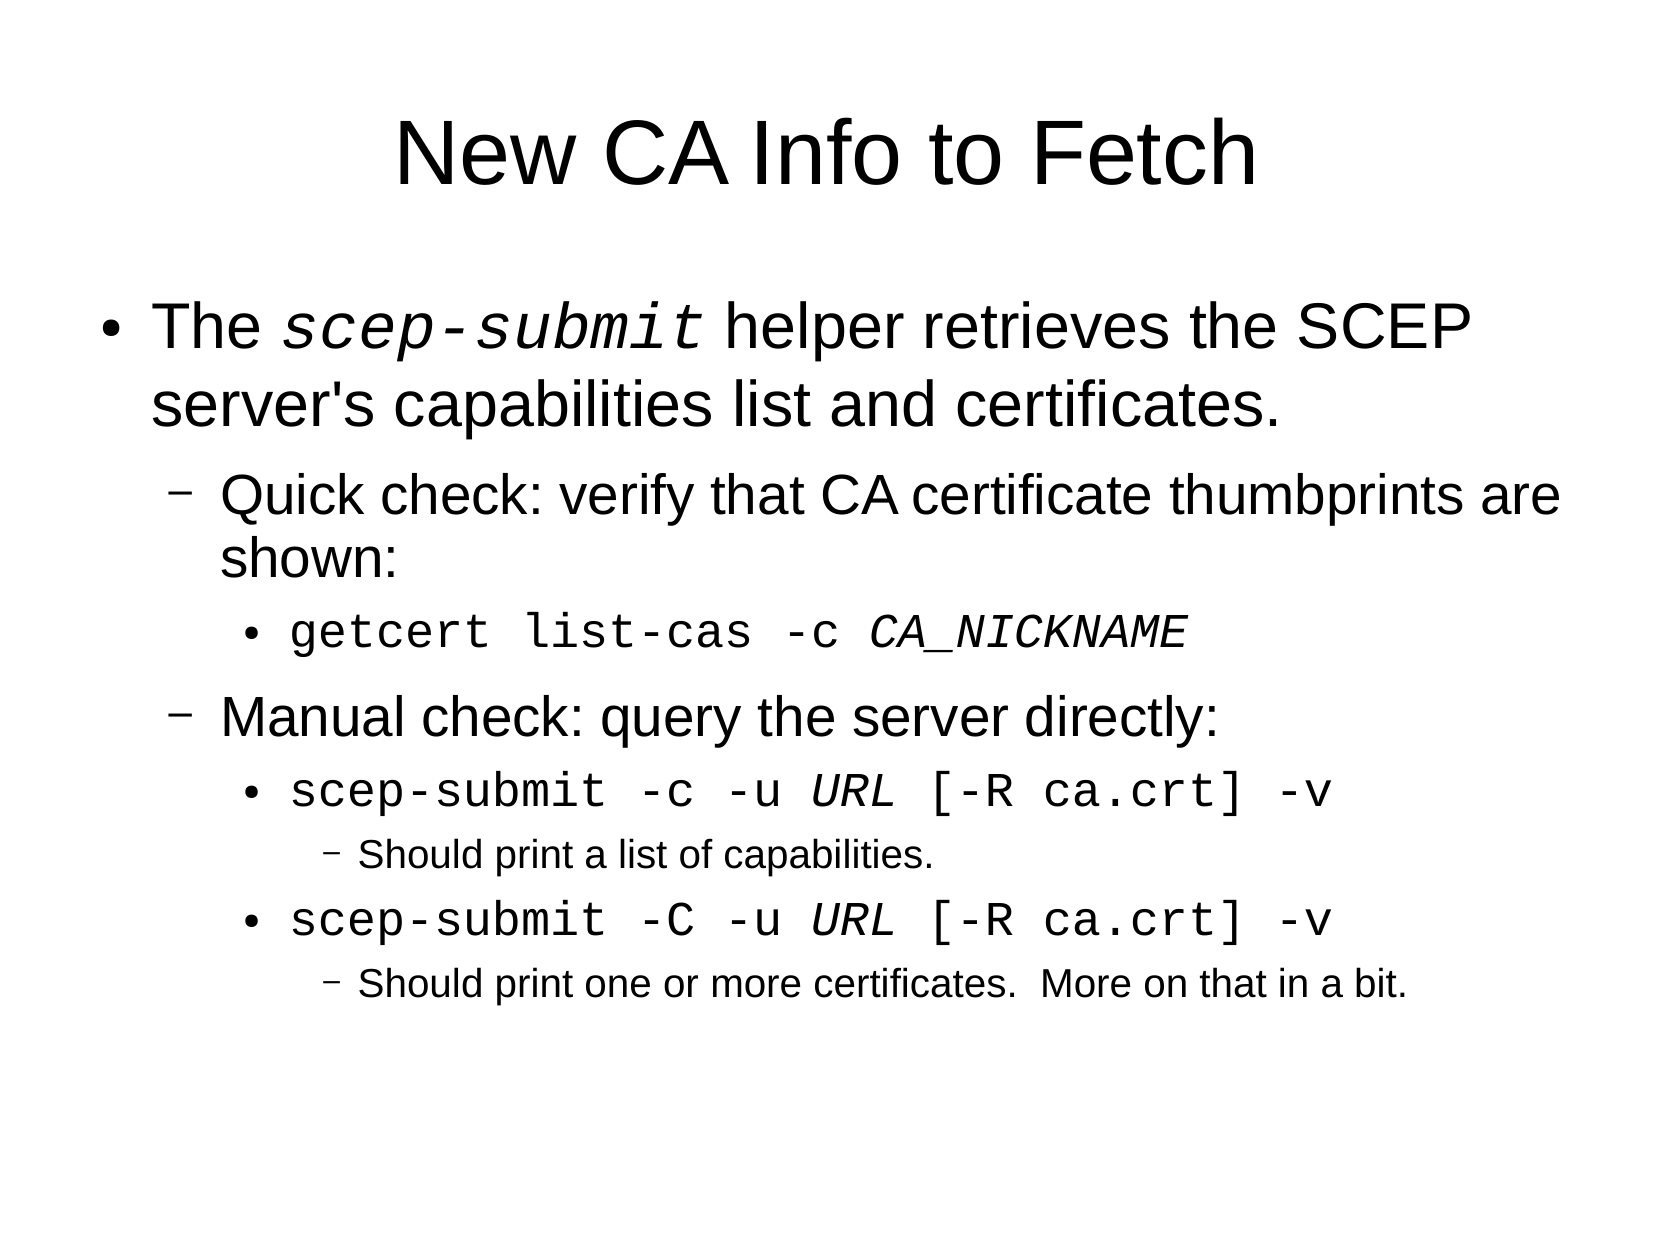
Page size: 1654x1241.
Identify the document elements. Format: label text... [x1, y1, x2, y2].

title New CA Info to Fetch [82, 49, 1571, 257]
list The scep-submit helper retrieves the SCEP server's capabilities list and certificates. Quick check: verify that CA certificate thumbprints are shown: getcert list-cas -c CA_NICKNAME Manual check: query the server directly: scep-submit -c -u URL [-R ca.crt] -v Should print a list of capabilities. scep-submit -C -u URL [-R ca.crt] -v Should print one or more certificates. More on that in a bit. [82, 290, 1571, 1010]
